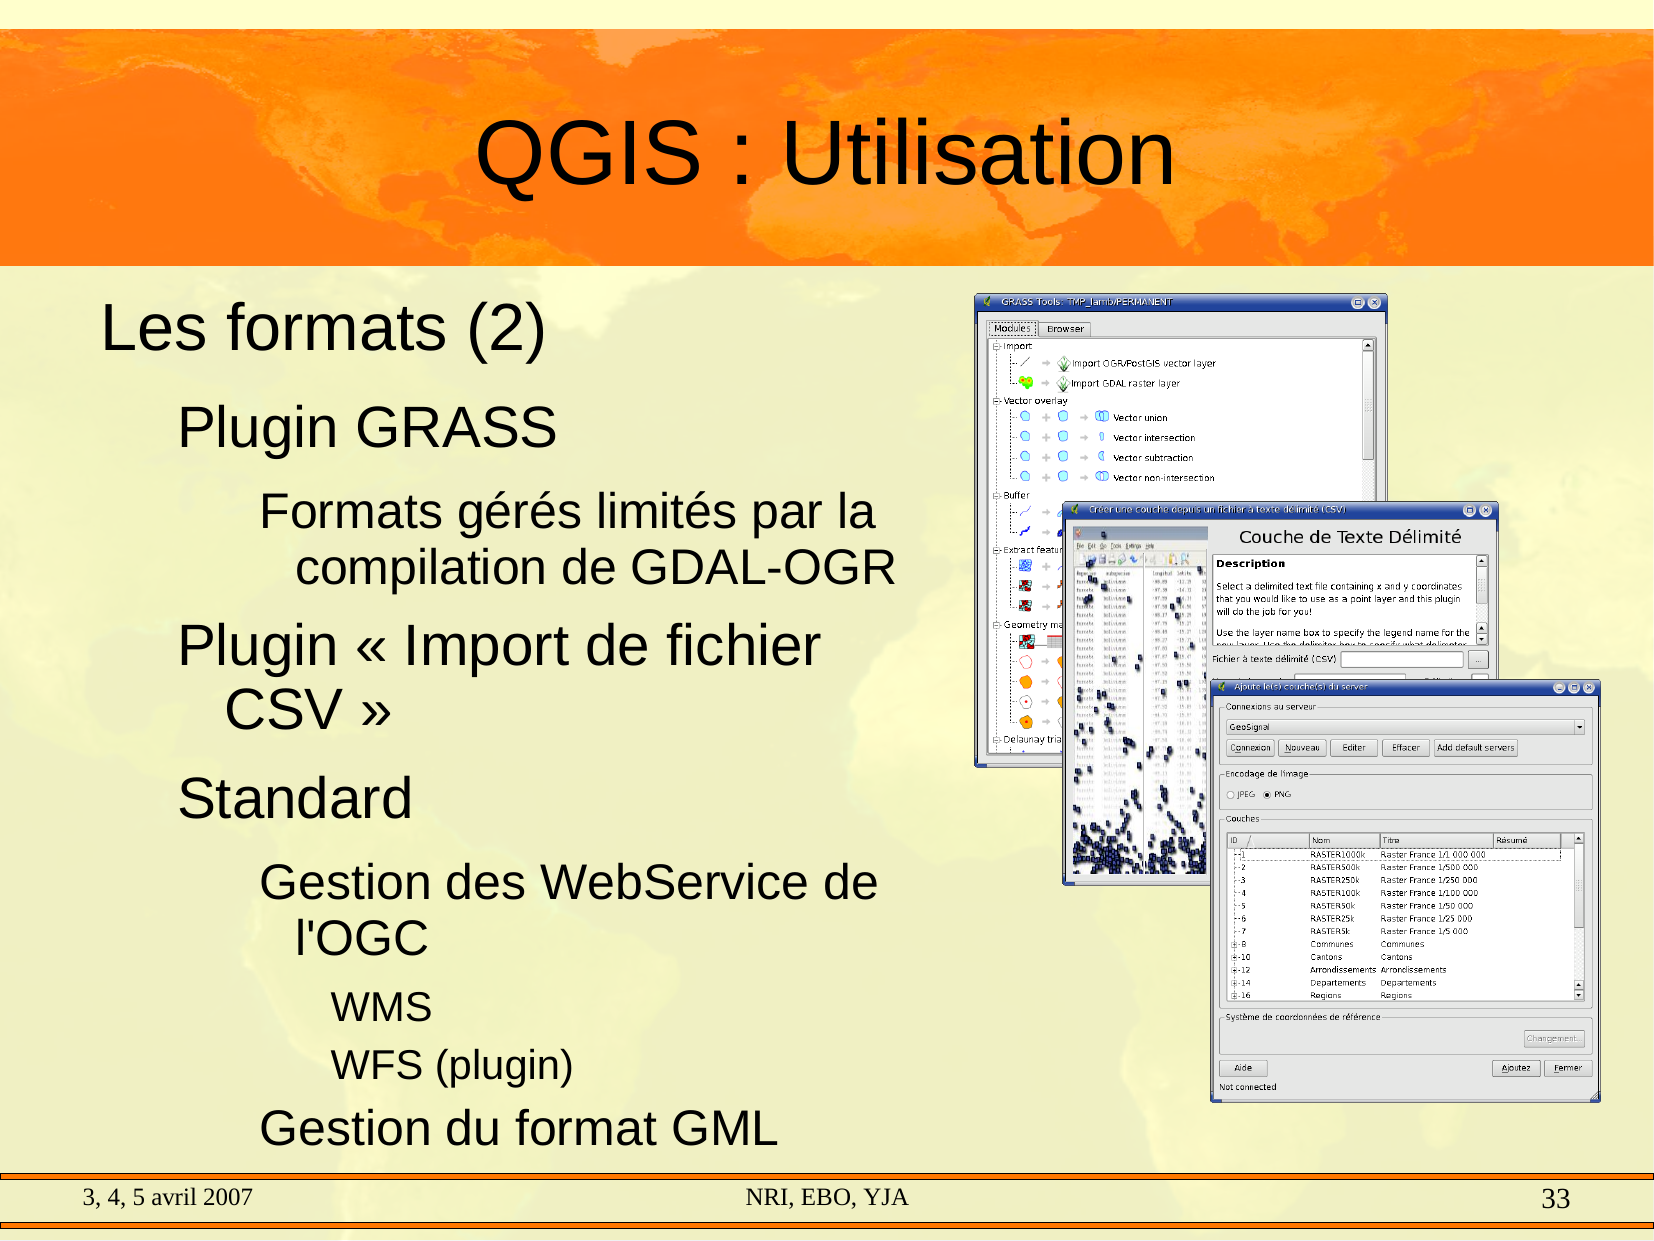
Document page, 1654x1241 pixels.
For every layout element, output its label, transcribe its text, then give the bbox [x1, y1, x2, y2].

picture [974, 293, 1601, 1103]
list Les formats (2) Plugin GRASS Formats gérés limités par la compilation de GDAL-OGR Plugin « Import de fichier CSV » Standard Gestion des WebService de l'OGC WMS WFS (plugin) Gestion du format GML [82, 290, 945, 1157]
title QGIS : Utilisation [82, 49, 1571, 257]
picture [0, 29, 1654, 266]
